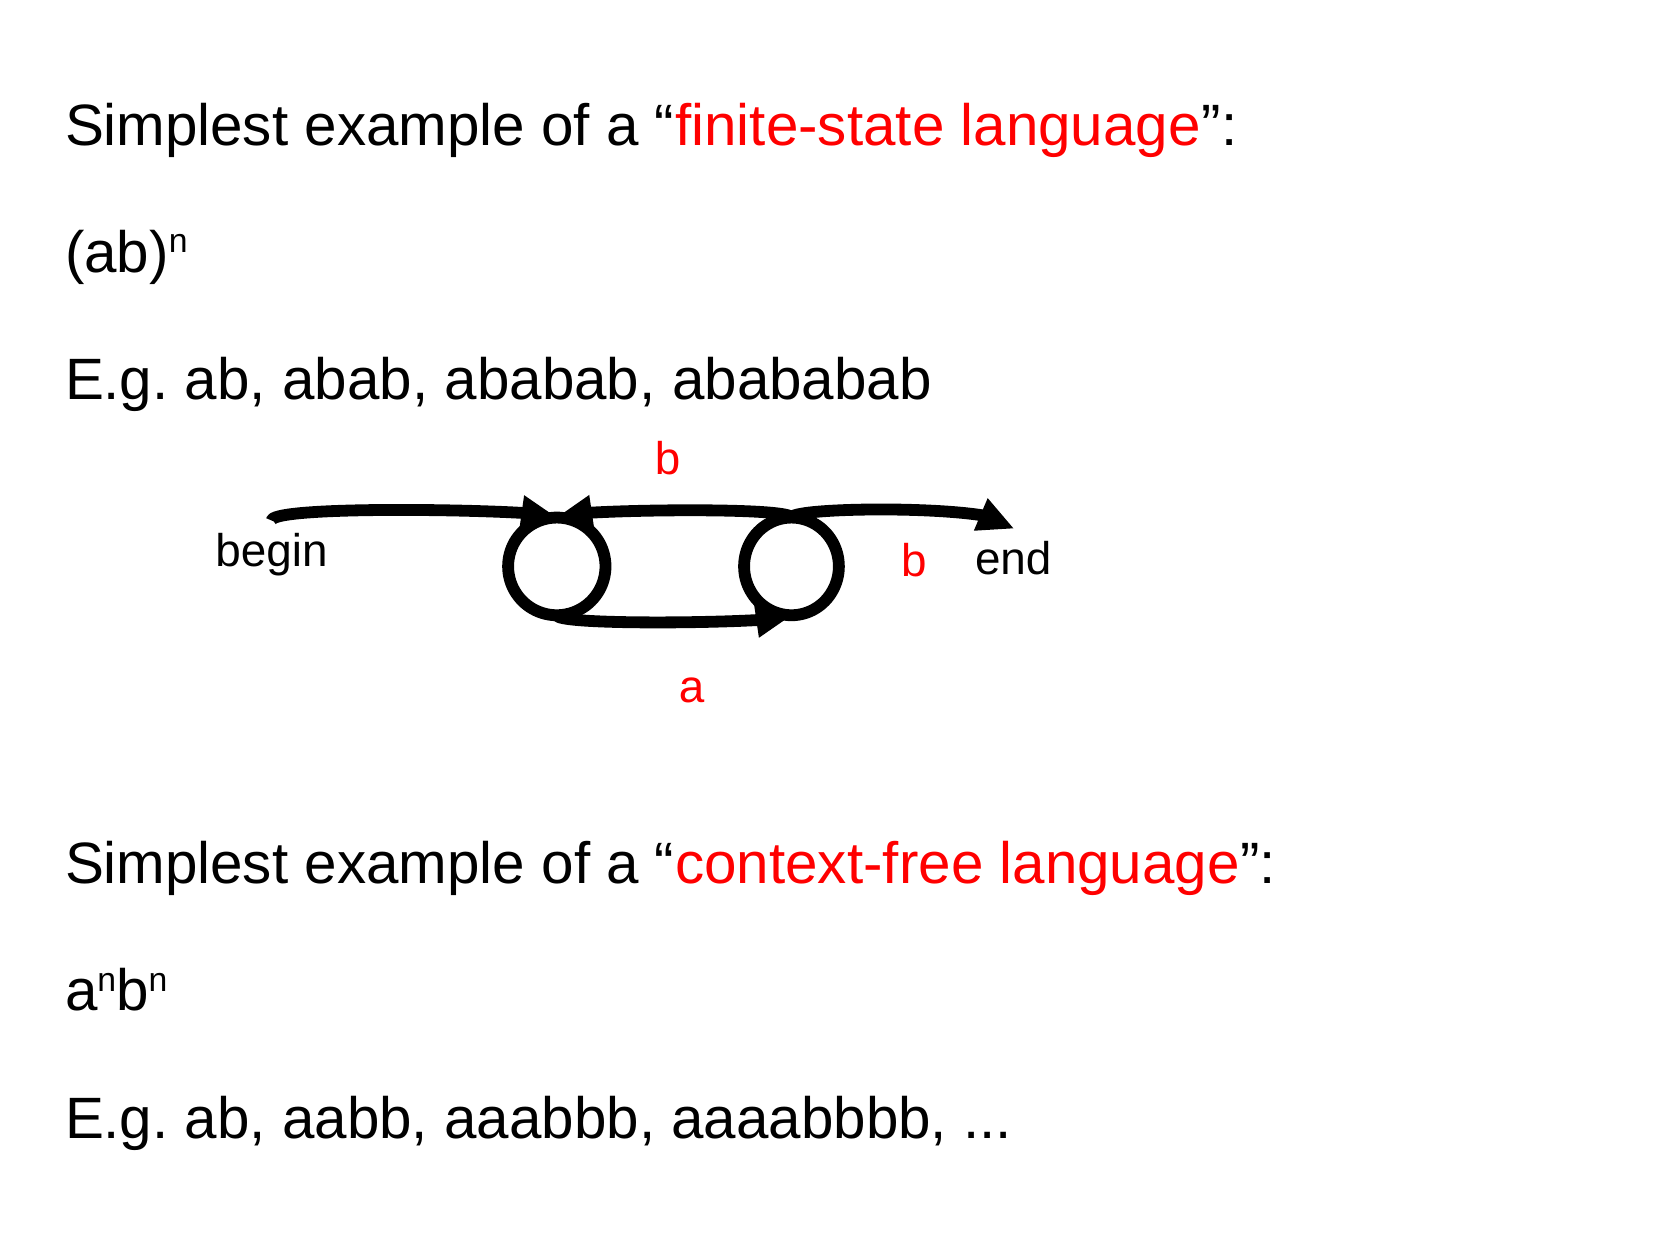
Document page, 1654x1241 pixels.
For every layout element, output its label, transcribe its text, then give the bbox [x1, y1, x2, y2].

text_box [744, 524, 839, 616]
text_box begin [209, 520, 334, 583]
text_box b [648, 428, 687, 492]
text_box a [672, 656, 711, 719]
text_box end [969, 528, 1058, 591]
text_box Simplest example of a “context-free language”: anbn E.g. ab, aabb, aaabbb, aaaabbbb, ... [58, 826, 1499, 1221]
text_box Simplest example of a “finite-state language”: (ab)n E.g. ab, abab, ababab, ababababababab, ... [59, 88, 1654, 419]
text_box b [895, 530, 933, 593]
text_box [508, 518, 606, 616]
